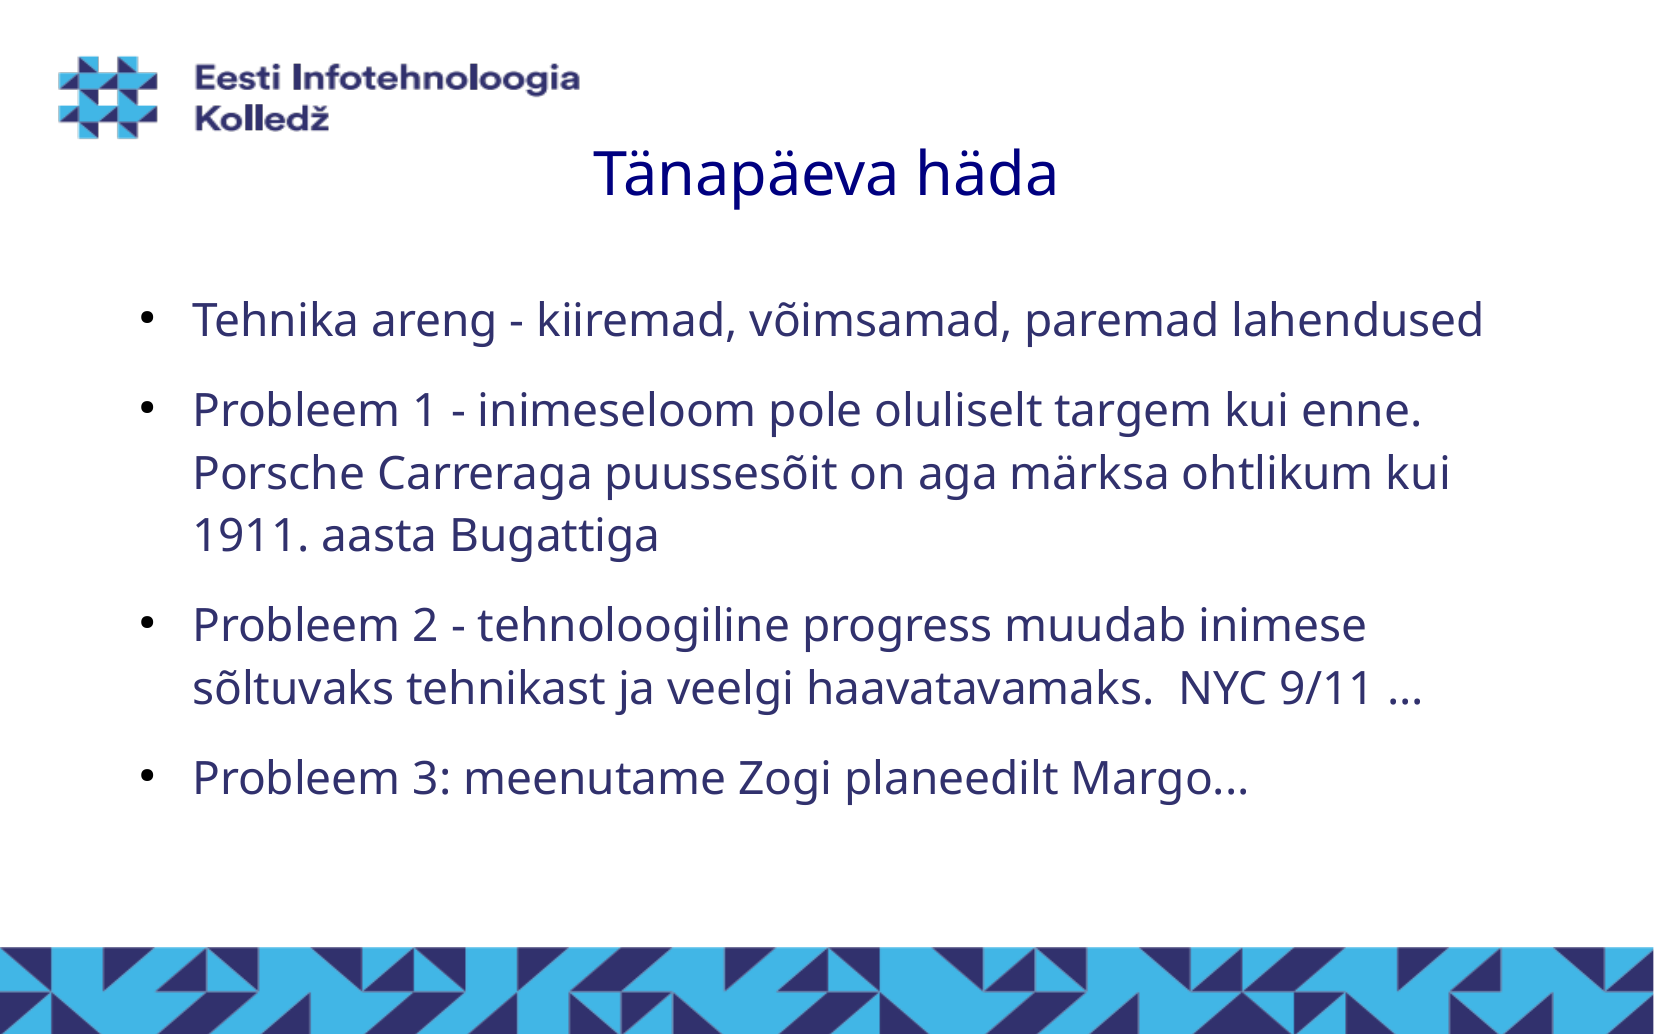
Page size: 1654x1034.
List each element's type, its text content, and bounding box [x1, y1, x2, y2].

title Tänapäeva häda [121, 85, 1533, 259]
list Tehnika areng - kiiremad, võimsamad, paremad lahendused Probleem 1 - inimeseloom pole oluliselt targem kui enne. Porsche Carreraga puussesõit on aga märksa ohtlikum kui 1911. aasta Bugattiga Probleem 2 - tehnoloogiline progress muudab inimese sõltuvaks tehnikast ja veelgi haavatavamaks. NYC 9/11 ... Probleem 3: meenutame Zogi planeedilt Margo... [121, 287, 1533, 1034]
